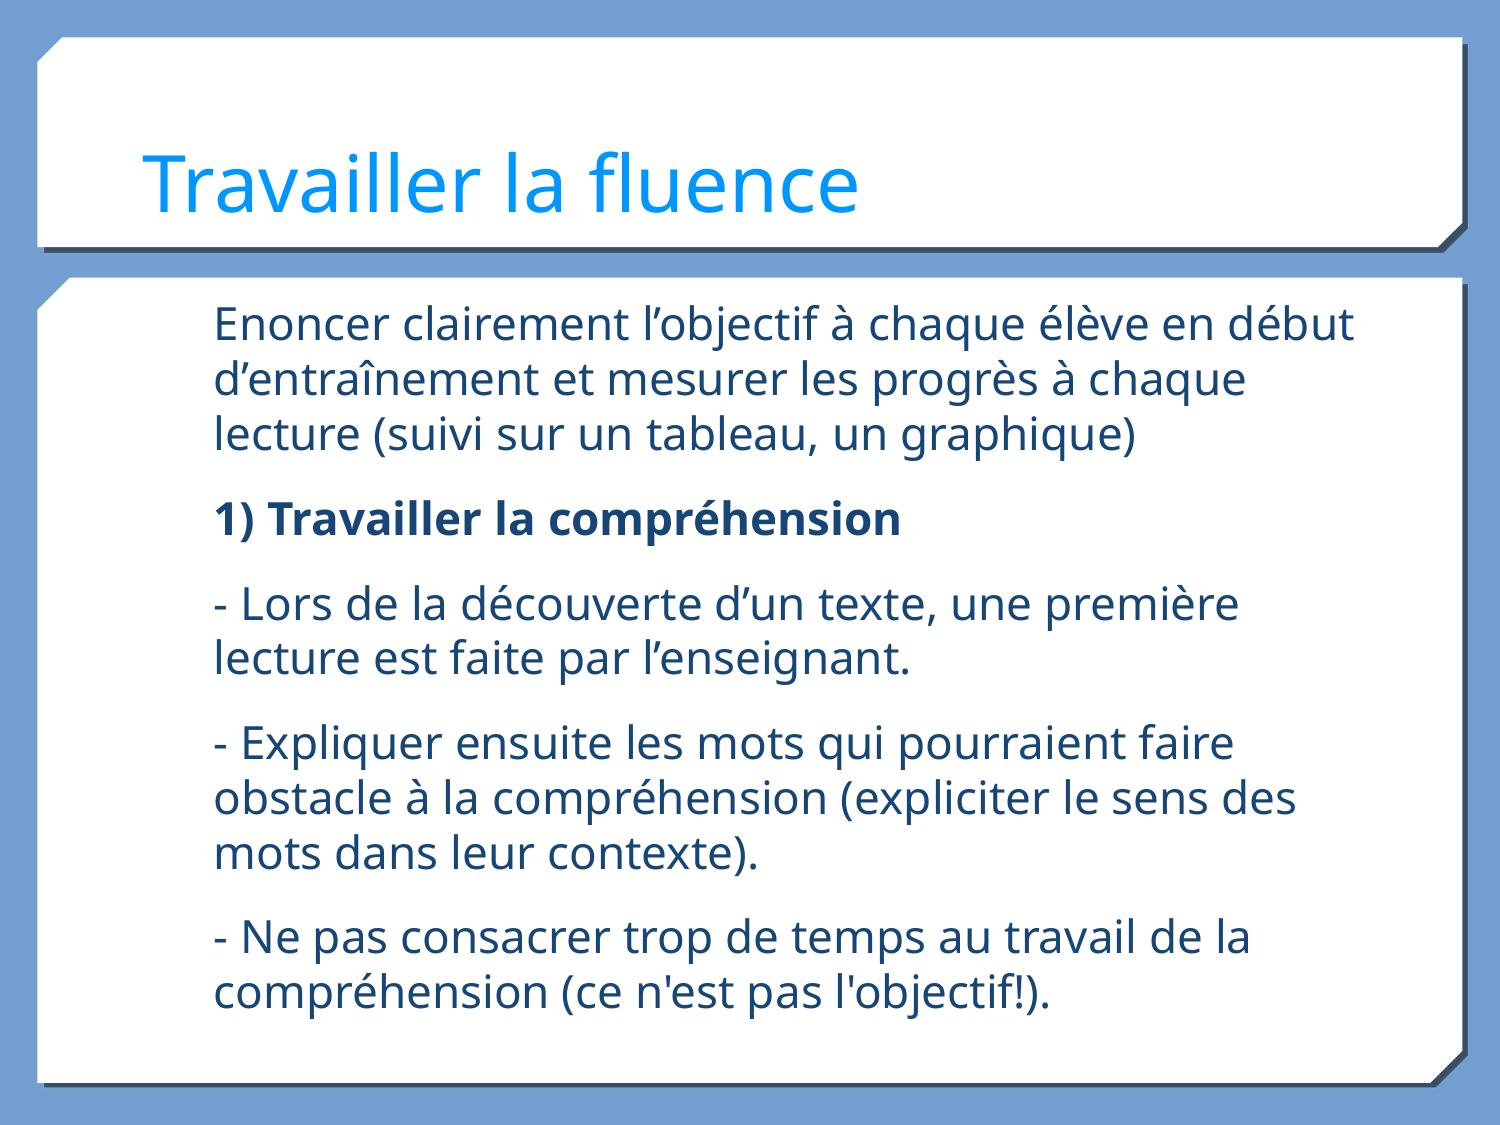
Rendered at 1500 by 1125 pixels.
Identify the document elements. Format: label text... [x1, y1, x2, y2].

title Travailler la fluence [127, 48, 1372, 236]
list Enoncer clairement l’objectif à chaque élève en début d’entraînement et mesurer les progrès à chaque lecture (suivi sur un tableau, un graphique) 1) Travailler la compréhension - Lors de la découverte d’un texte, une première lecture est faite par l’enseignant. - Expliquer ensuite les mots qui pourraient faire obstacle à la compréhension (expliciter le sens des mots dans leur contexte). - Ne pas consacrer trop de temps au travail de la compréhension (ce n'est pas l'objectif!). [127, 287, 1372, 945]
